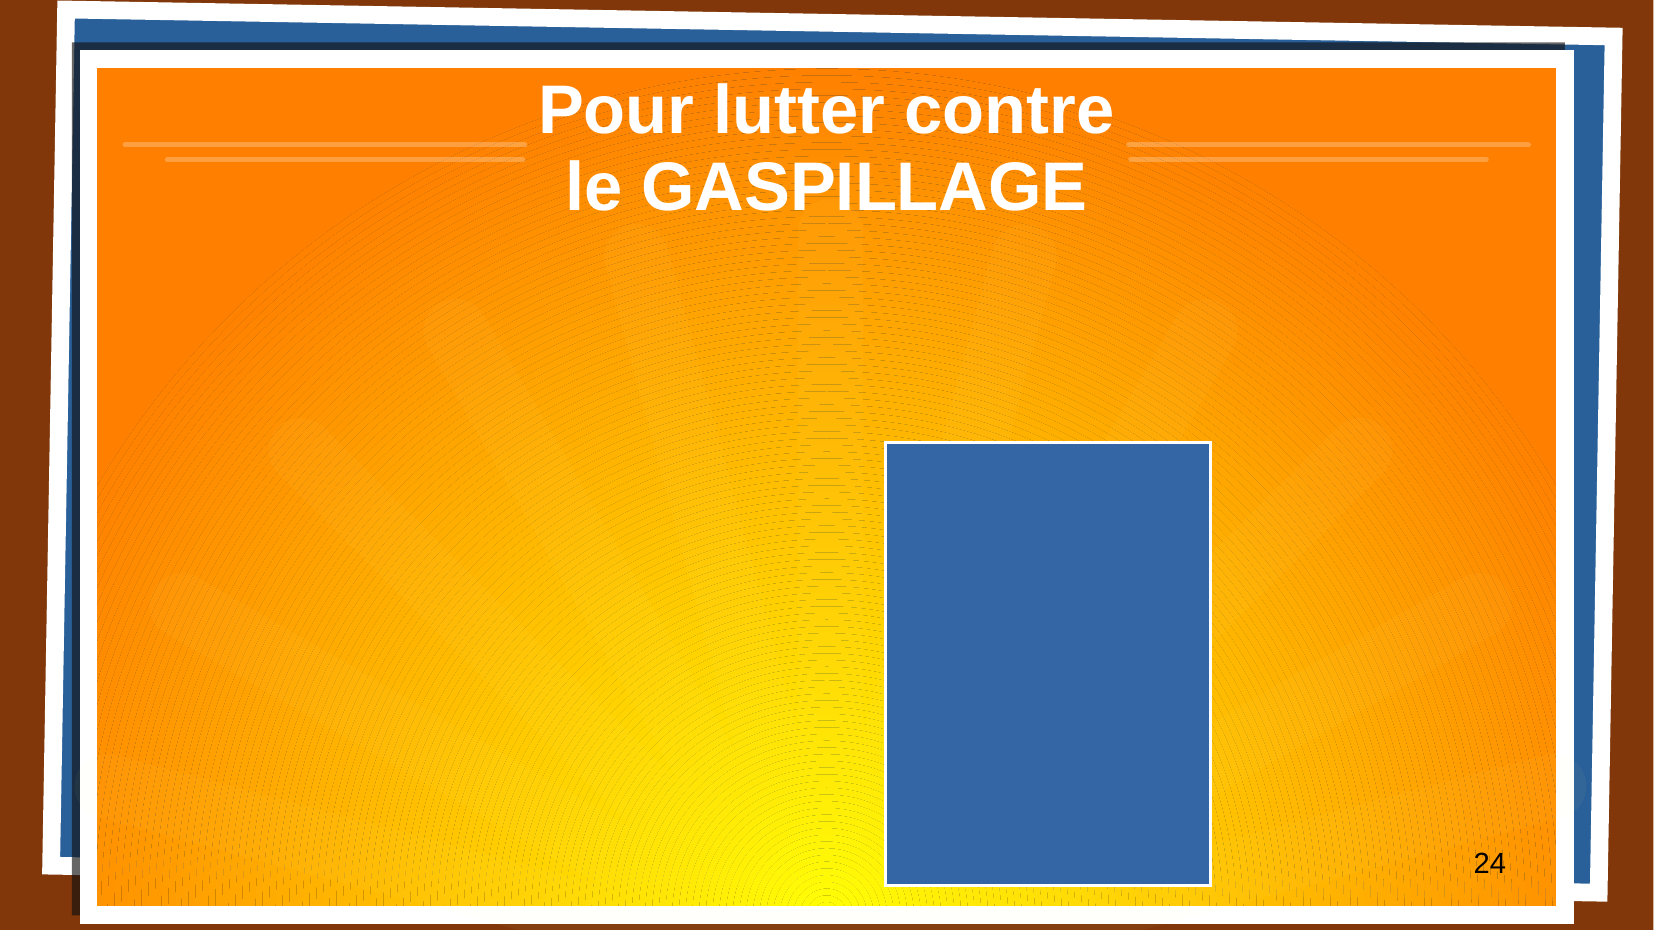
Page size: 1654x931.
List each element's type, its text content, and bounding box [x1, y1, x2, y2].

title Pour lutter contre le GASPILLAGE [531, 70, 1123, 225]
text_box [885, 442, 1211, 886]
